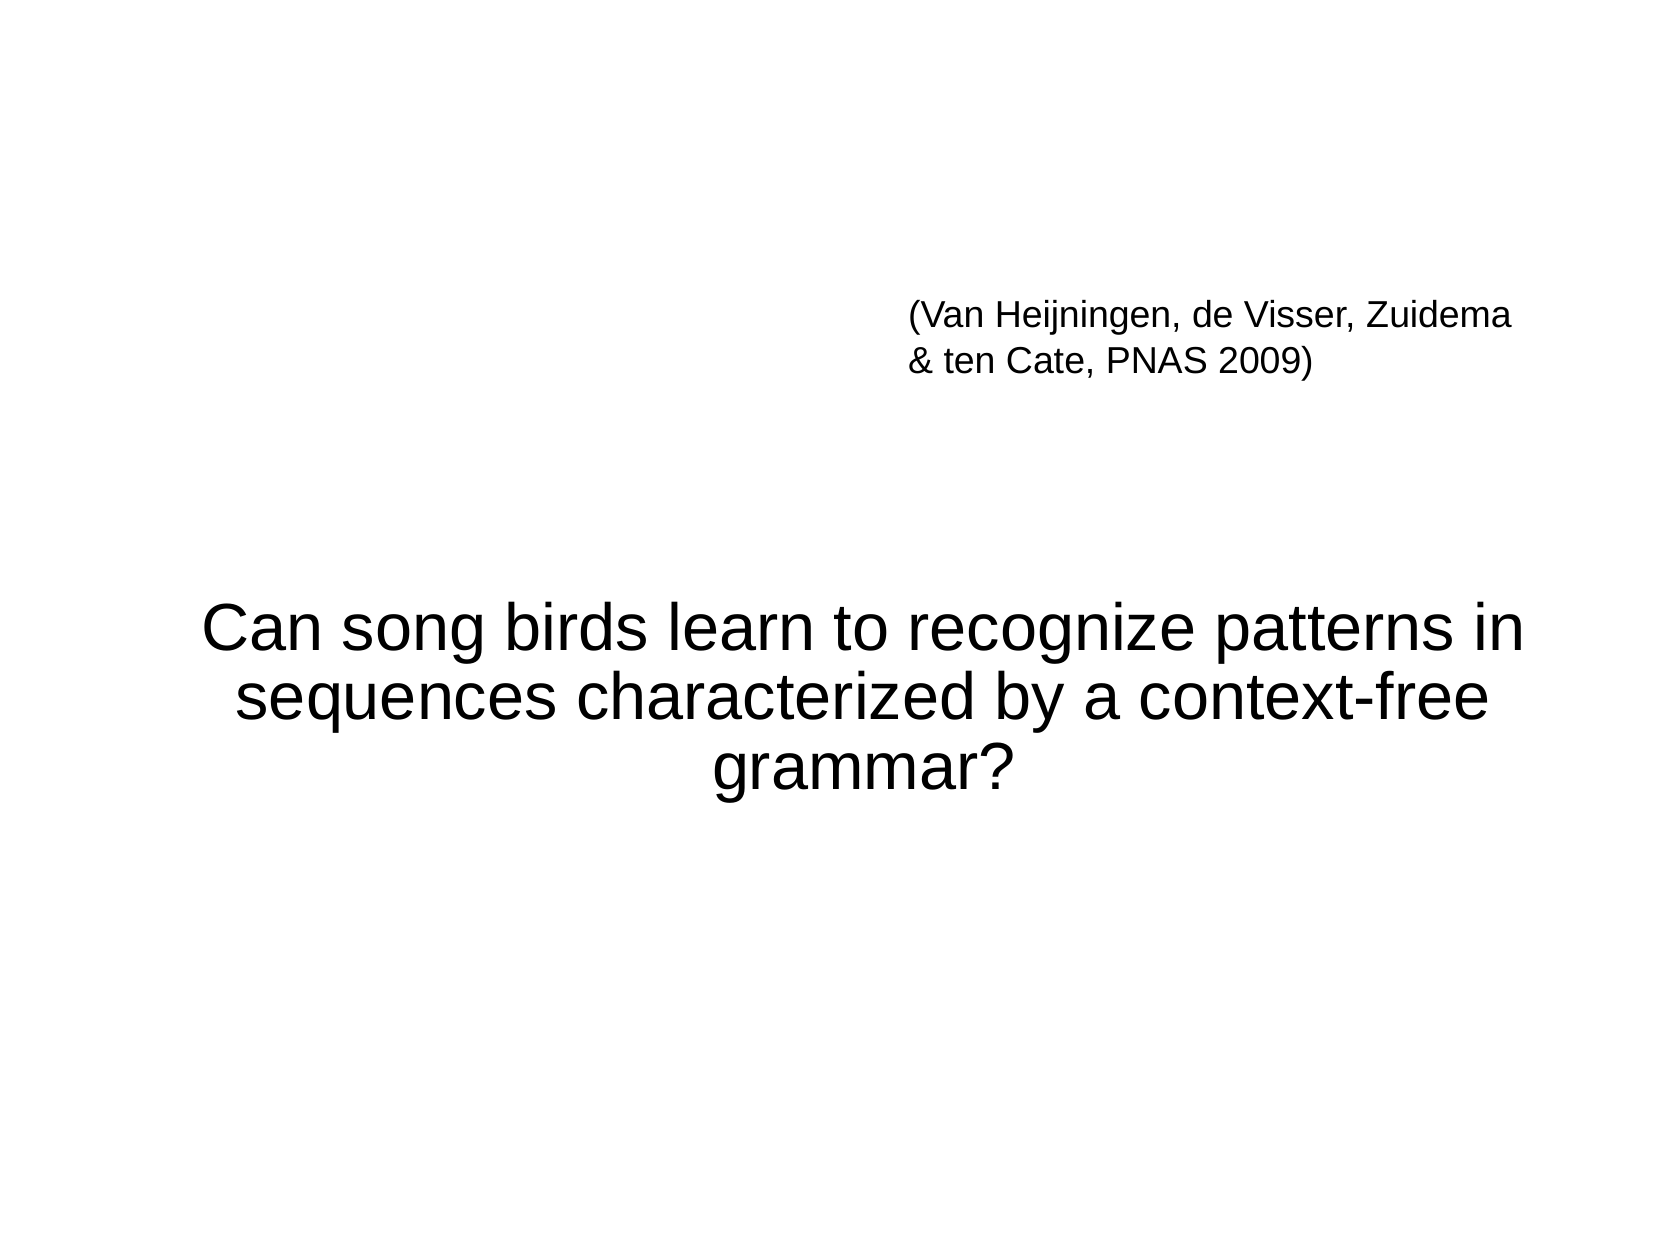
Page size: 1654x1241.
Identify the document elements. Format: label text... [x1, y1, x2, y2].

text_box (Van Heijningen, de Visser, Zuidema & ten Cate, PNAS 2009)‏ [893, 289, 1613, 390]
text_box Can song birds learn to recognize patterns in sequences characterized by a context-free grammar? [82, 594, 1570, 804]
